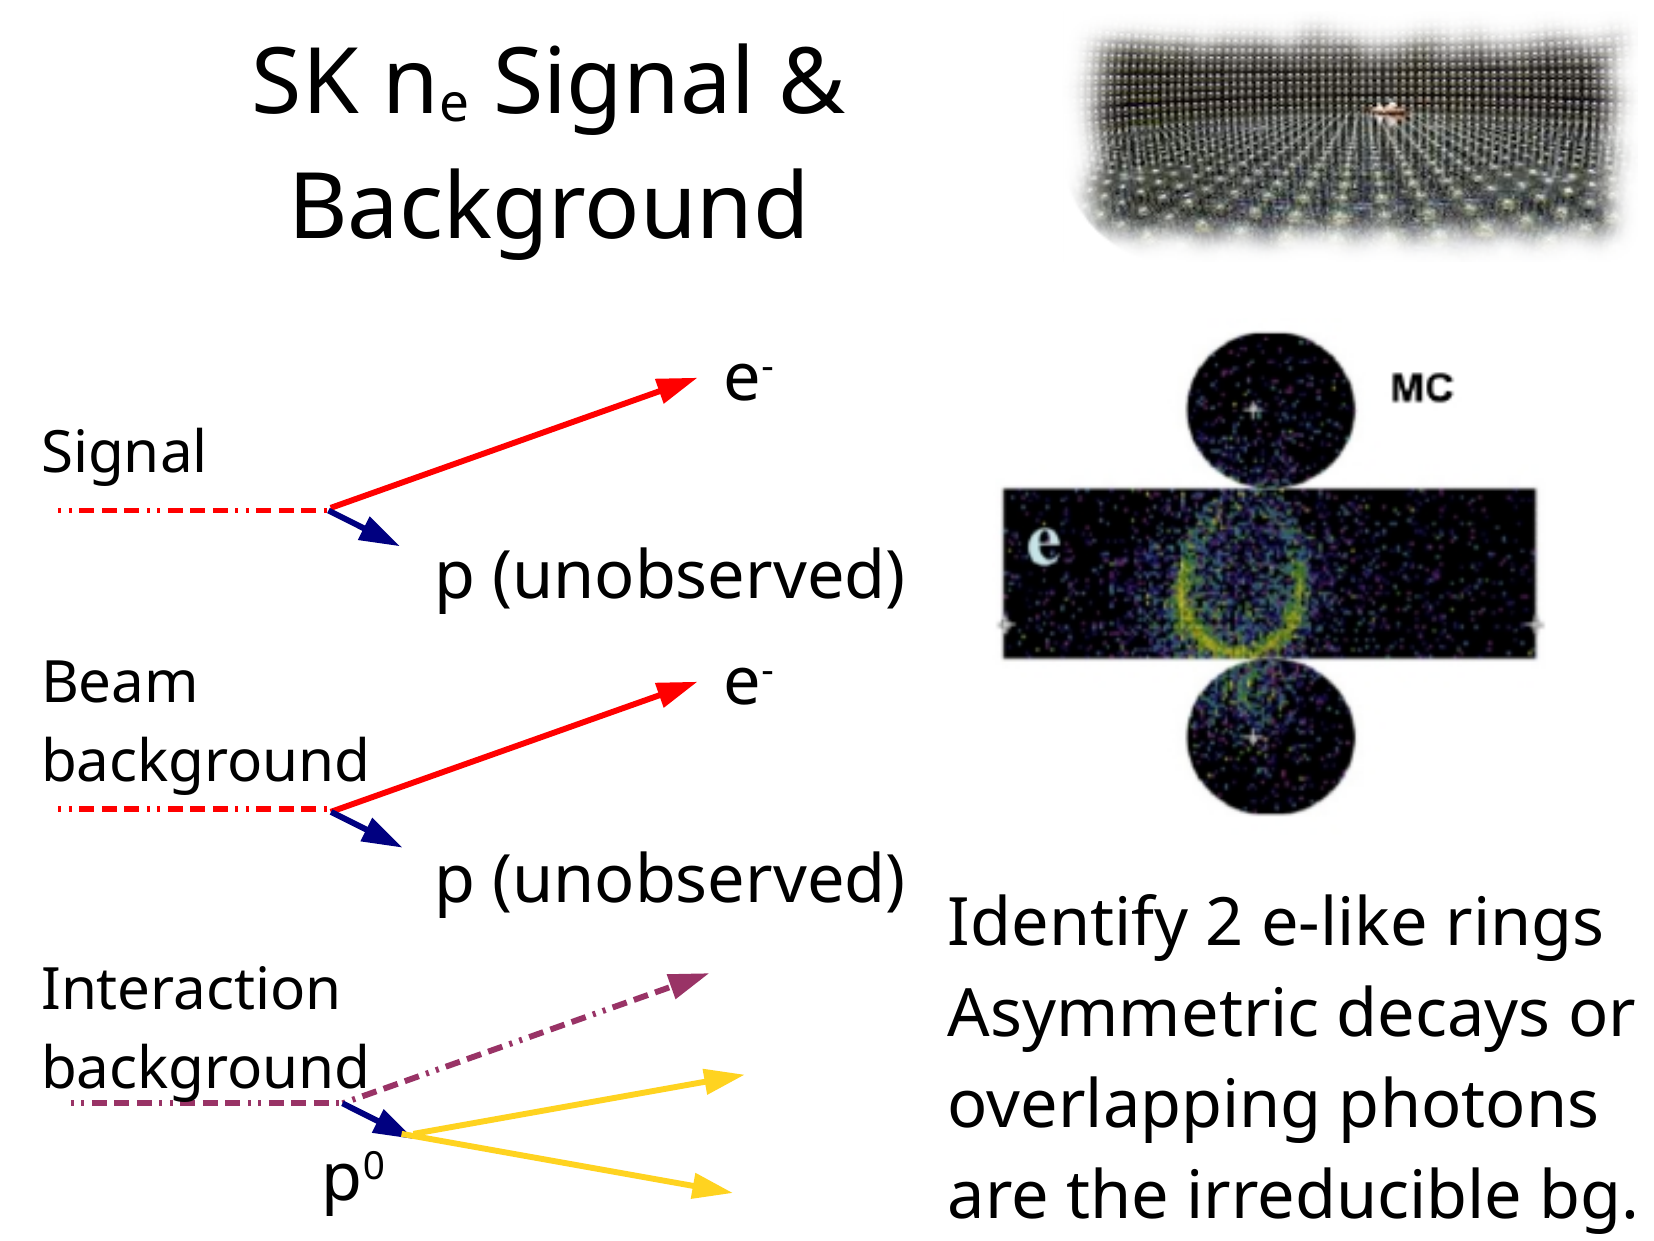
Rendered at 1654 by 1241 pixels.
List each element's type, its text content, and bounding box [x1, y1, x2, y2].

text_box Beam background [26, 632, 365, 779]
text_box Identify 2 e-like rings Asymmetric decays or overlapping photons are the irreducible bg. [933, 867, 1617, 1182]
picture [1075, 11, 1638, 262]
text_box Signal [26, 402, 212, 483]
text_box p (unobserved) [419, 823, 898, 914]
text_box Interaction background [26, 940, 365, 1086]
text_box p (unobserved) [419, 519, 898, 610]
text_box e- [708, 321, 786, 414]
text_box e- [708, 625, 786, 718]
title SK ne Signal & Background [23, 11, 1075, 269]
text_box p0 [307, 1122, 396, 1225]
picture [992, 318, 1548, 851]
